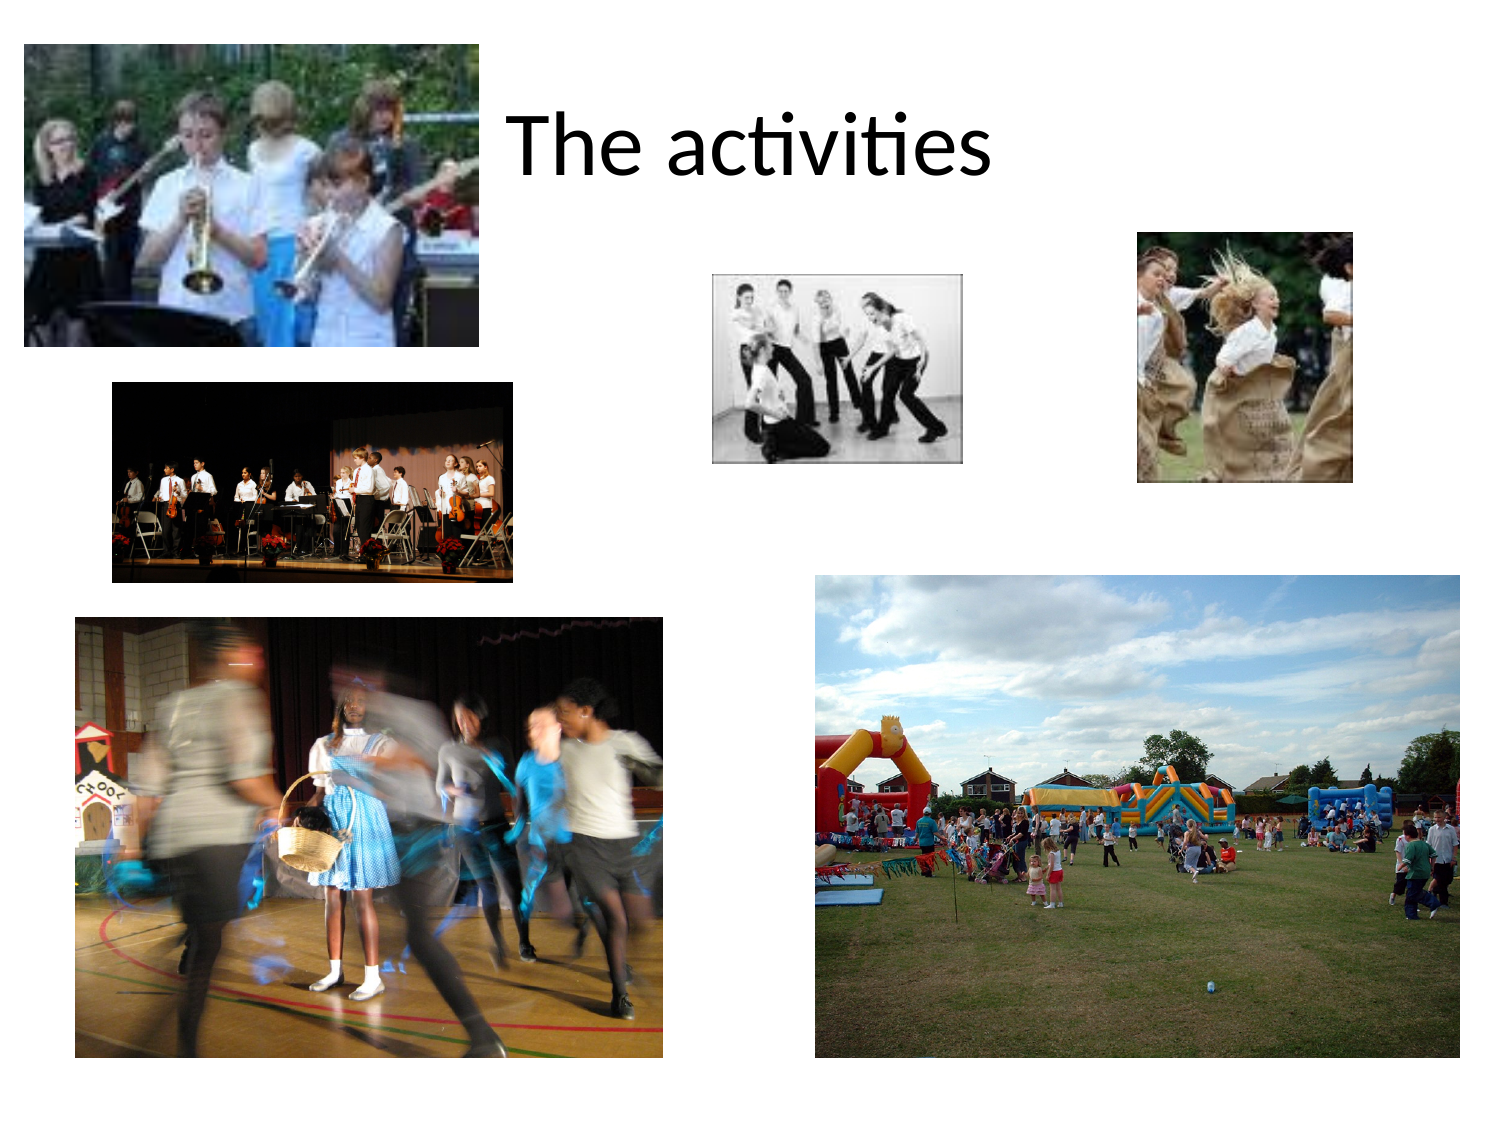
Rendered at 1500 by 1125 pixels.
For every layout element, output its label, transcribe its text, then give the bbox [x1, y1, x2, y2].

picture [24, 44, 479, 347]
picture [1137, 232, 1353, 483]
title The activities [479, 45, 1425, 233]
picture [112, 382, 513, 583]
picture [75, 617, 663, 1058]
picture [815, 575, 1460, 1059]
picture [712, 274, 963, 464]
